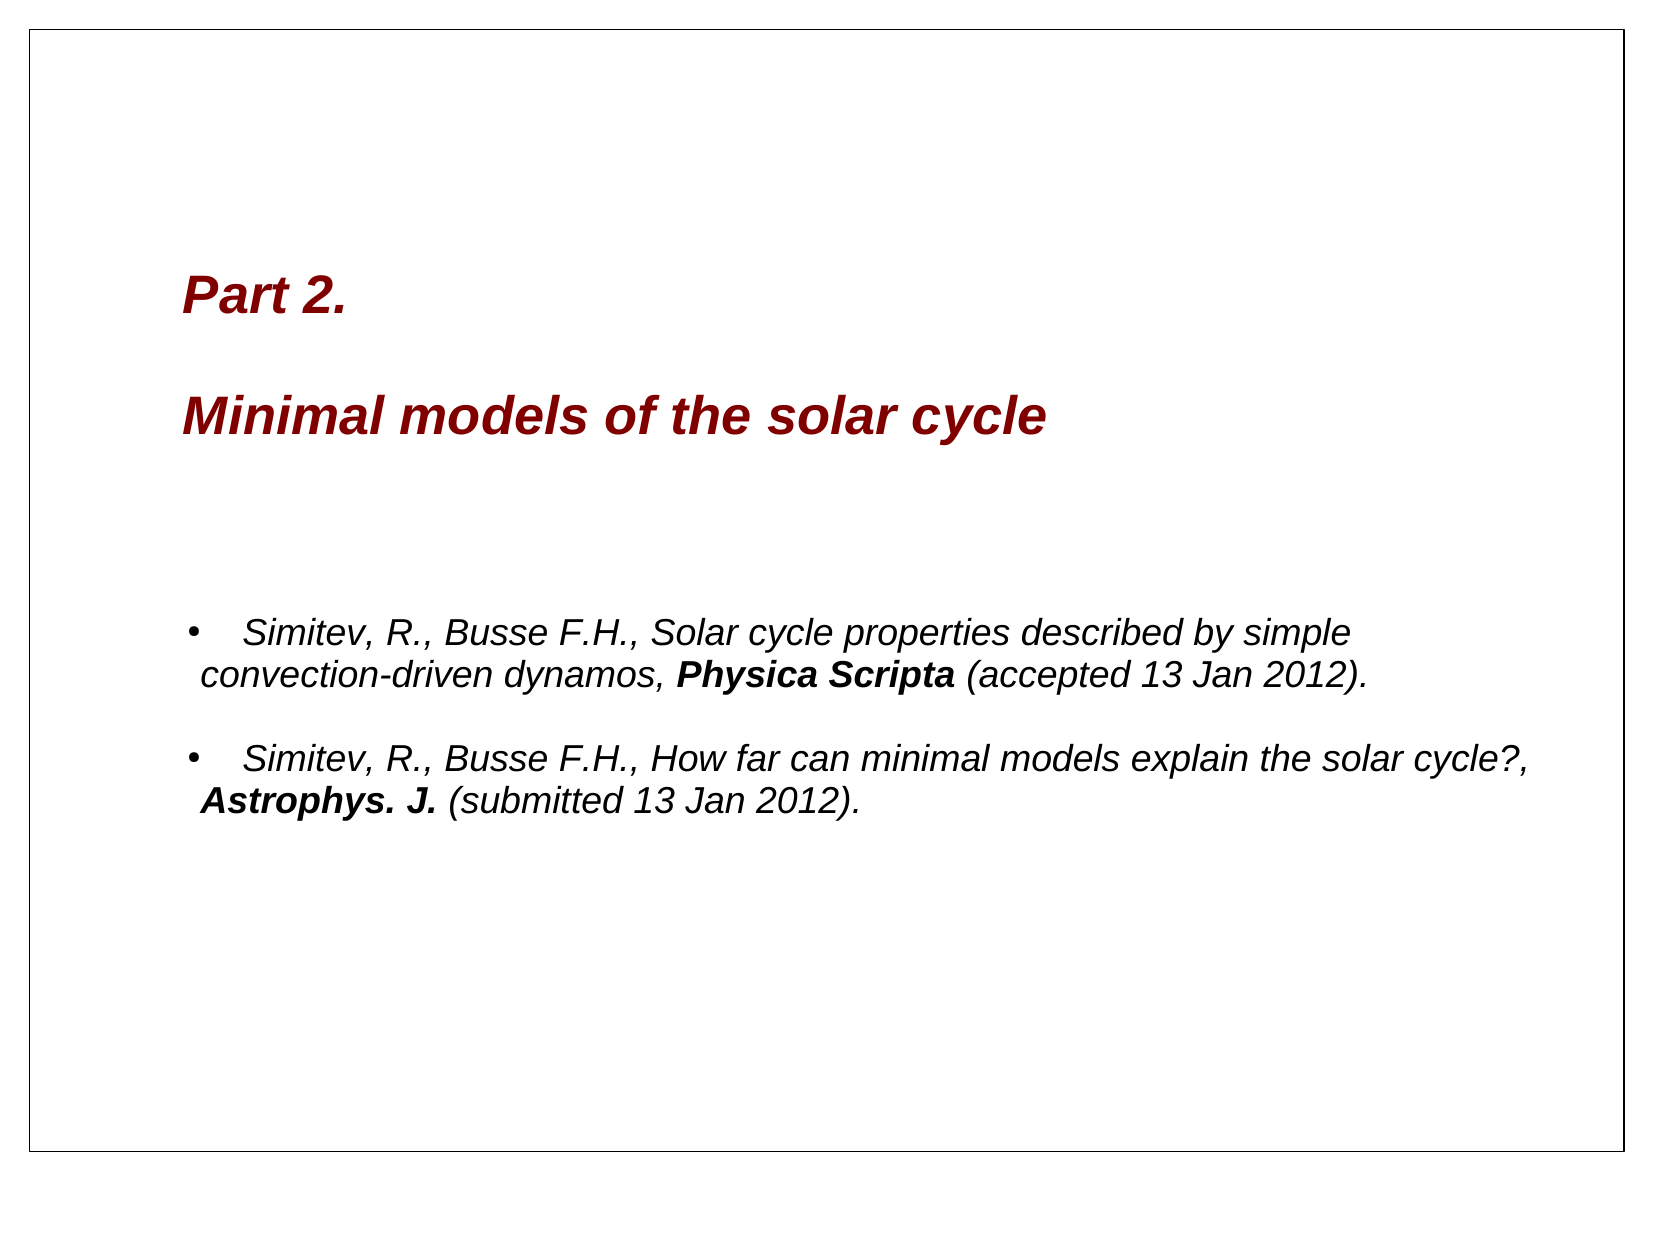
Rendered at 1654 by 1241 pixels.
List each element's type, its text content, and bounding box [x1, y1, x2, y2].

text_box Part 2. Minimal models of the solar cycle [172, 253, 1059, 461]
text_box Simitev, R., Busse F.H., Solar cycle properties described by simple convection-driven dynamos, Physica Scripta (accepted 13 Jan 2012). Simitev, R., Busse F.H., How far can minimal models explain the solar cycle?, Astrophys. J. (submitted 13 Jan 2012). [172, 603, 1557, 829]
